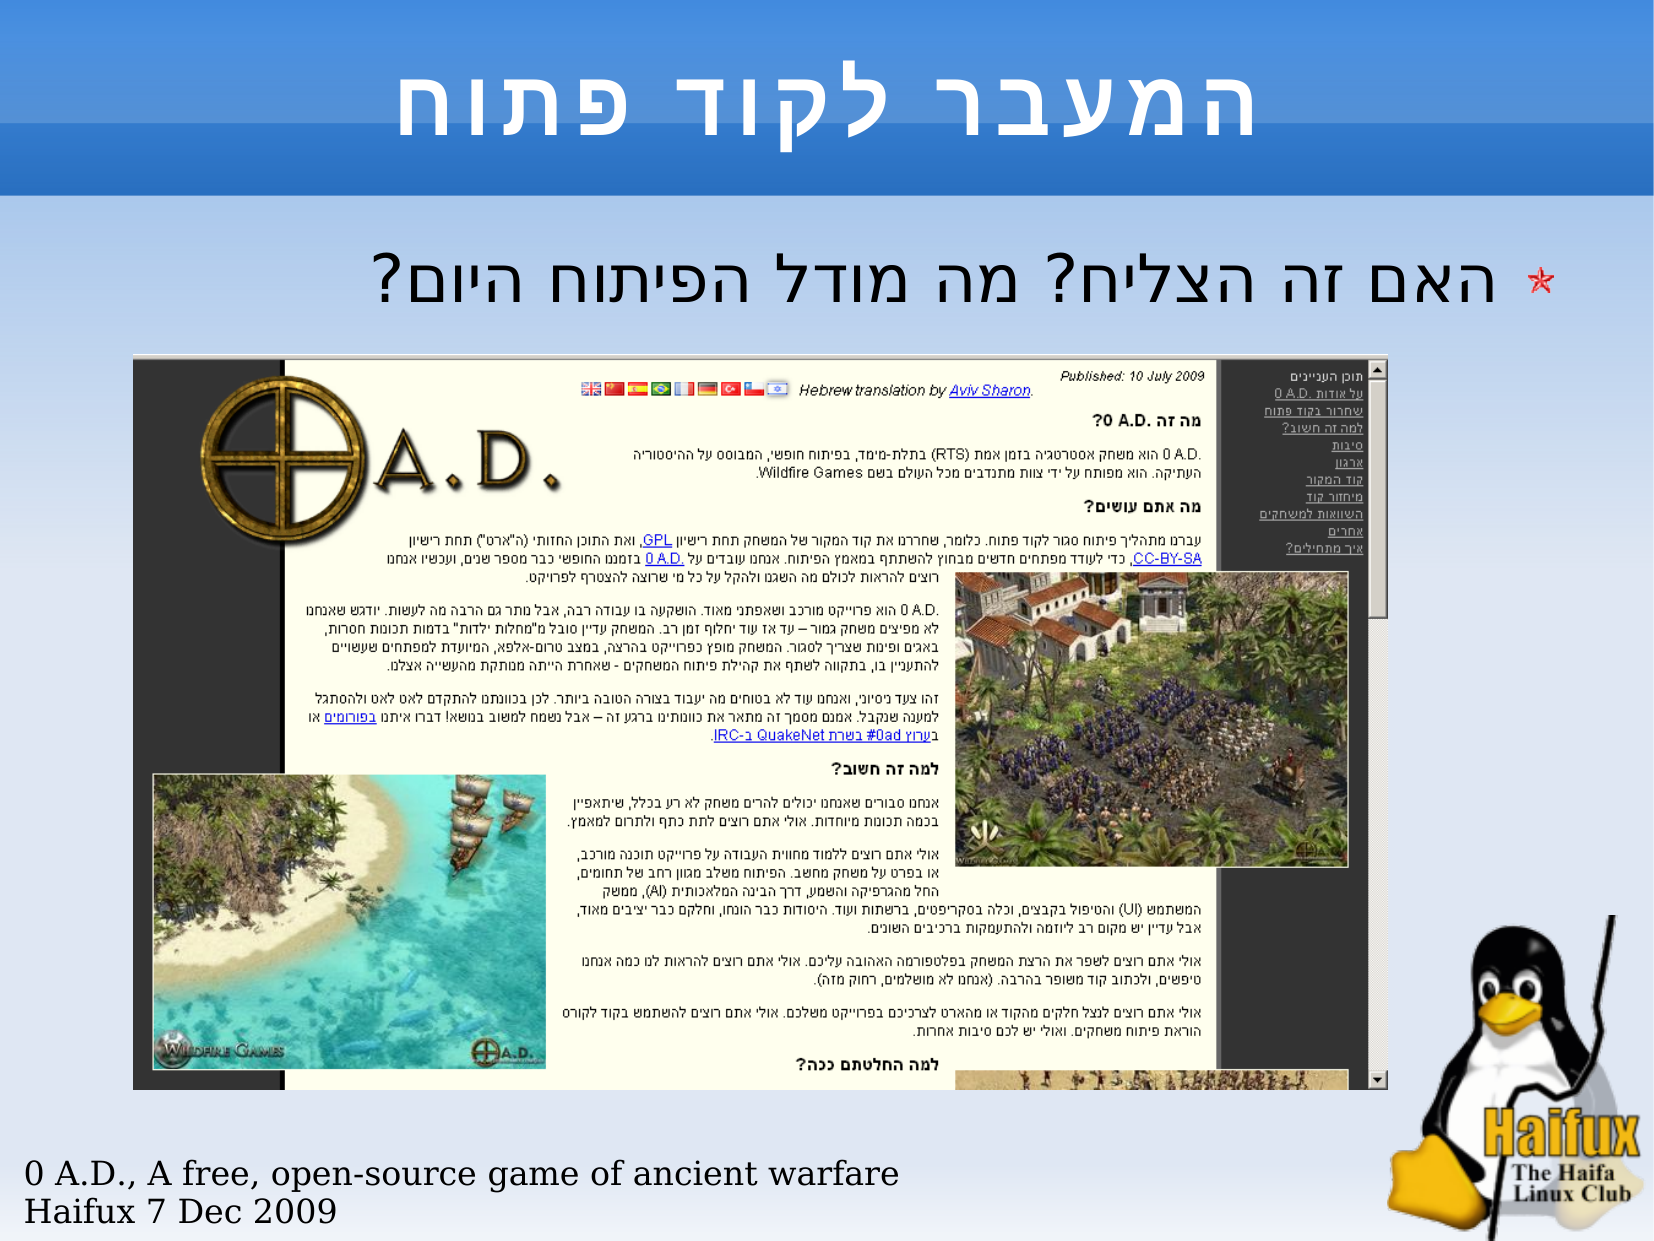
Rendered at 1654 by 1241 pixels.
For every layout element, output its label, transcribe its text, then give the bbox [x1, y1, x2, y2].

title המעבר לקוד פתוח [29, 29, 1625, 178]
list האם זה הצליח? מה מודל הפיתוח היום? [82, 240, 1571, 1099]
picture [0, 0, 1654, 1241]
